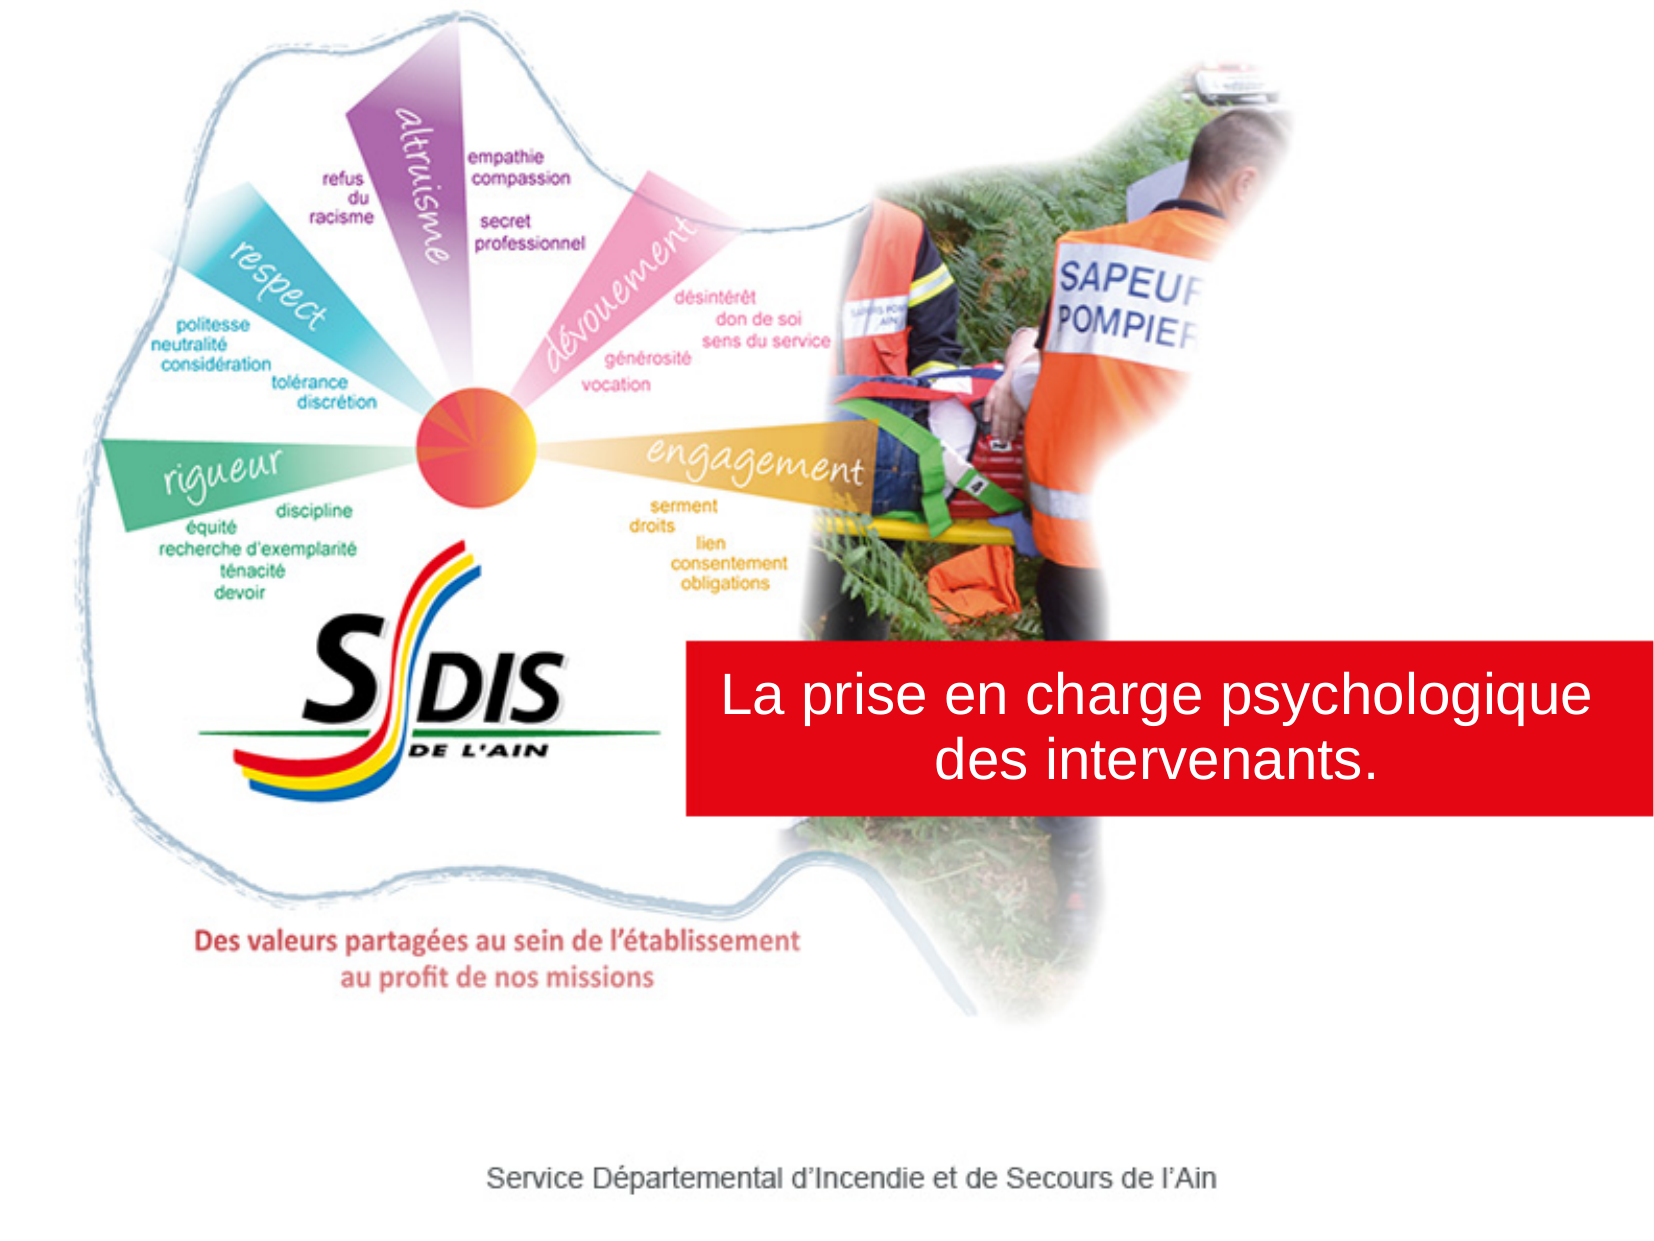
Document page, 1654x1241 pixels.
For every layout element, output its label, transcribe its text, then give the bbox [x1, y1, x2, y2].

picture [0, 0, 1654, 1241]
subtitle La prise en charge psychologique des intervenants. [696, 633, 1619, 821]
